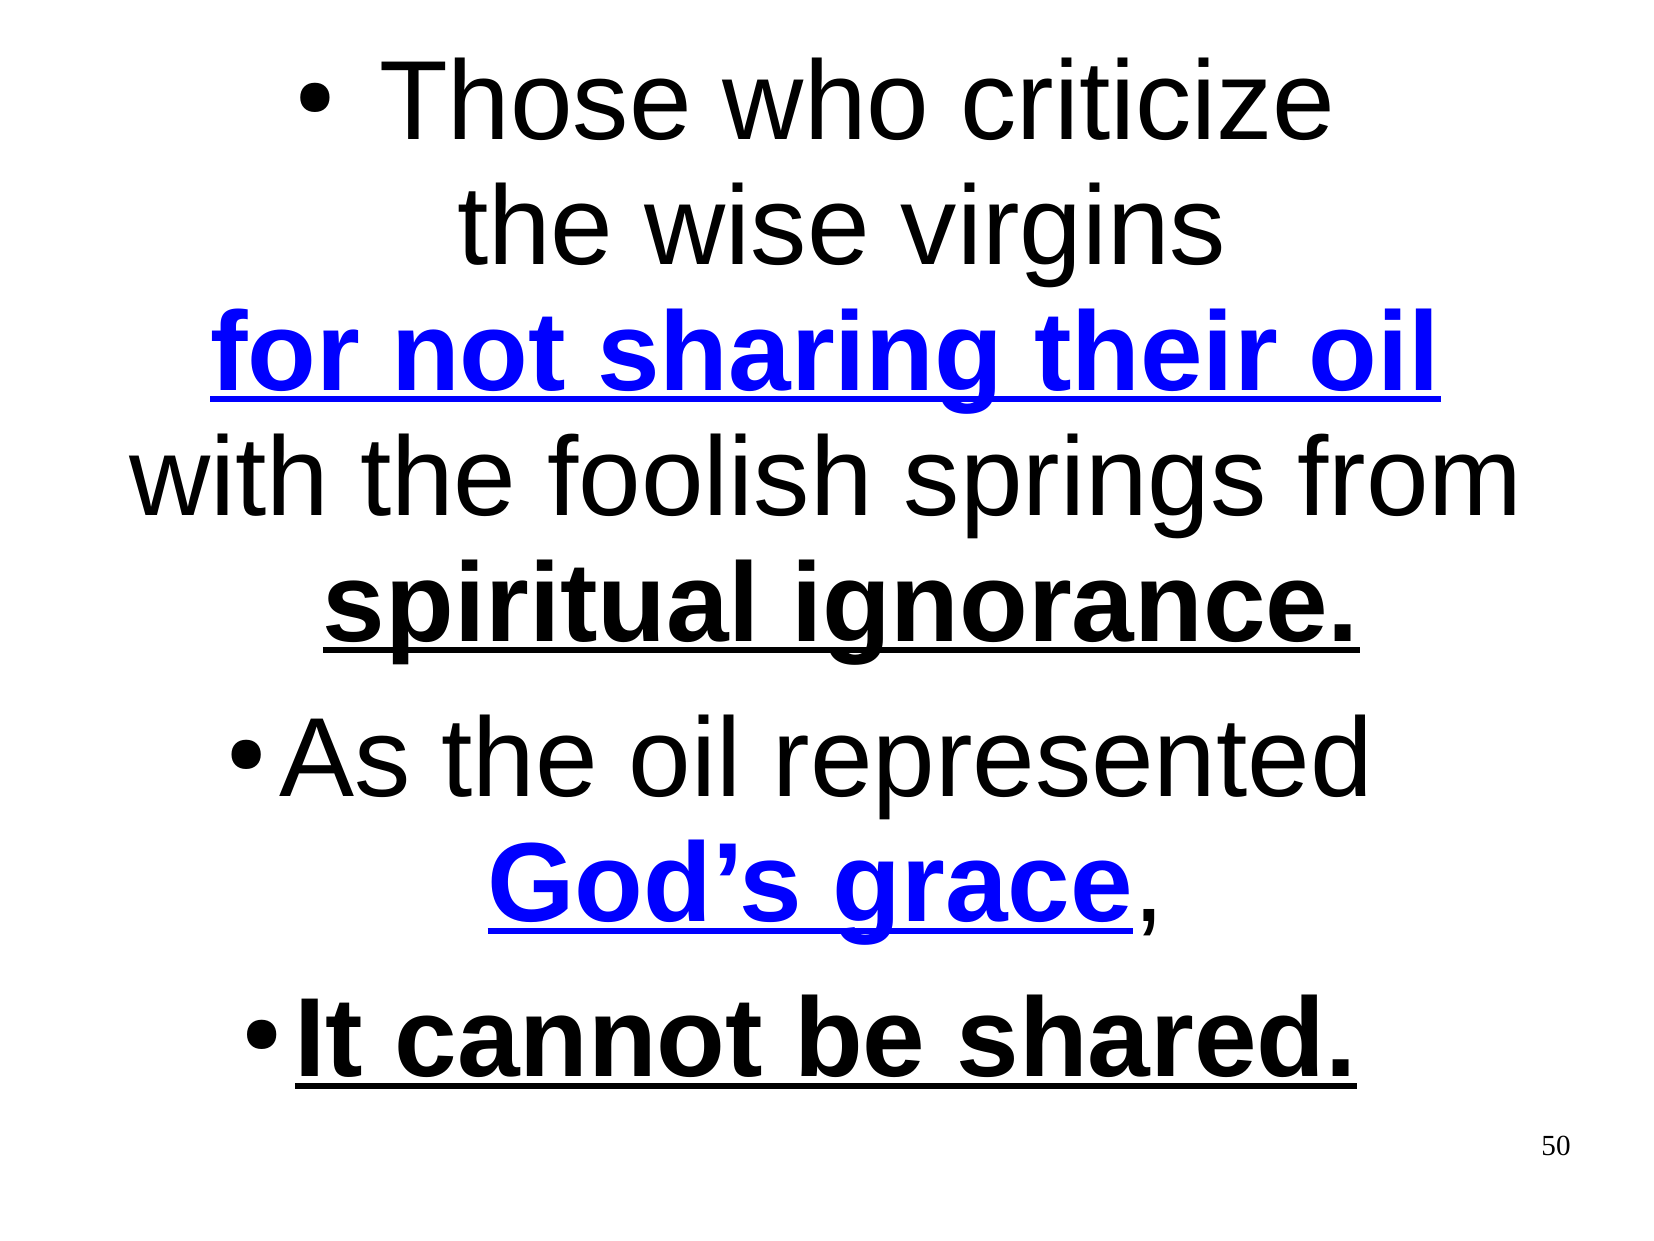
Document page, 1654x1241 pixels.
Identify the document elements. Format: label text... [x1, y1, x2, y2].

list Those who criticize the wise virgins for not sharing their oil with the foolish springs from spiritual ignorance. As the oil represented God’s grace, It cannot be shared. [0, 37, 1613, 1201]
